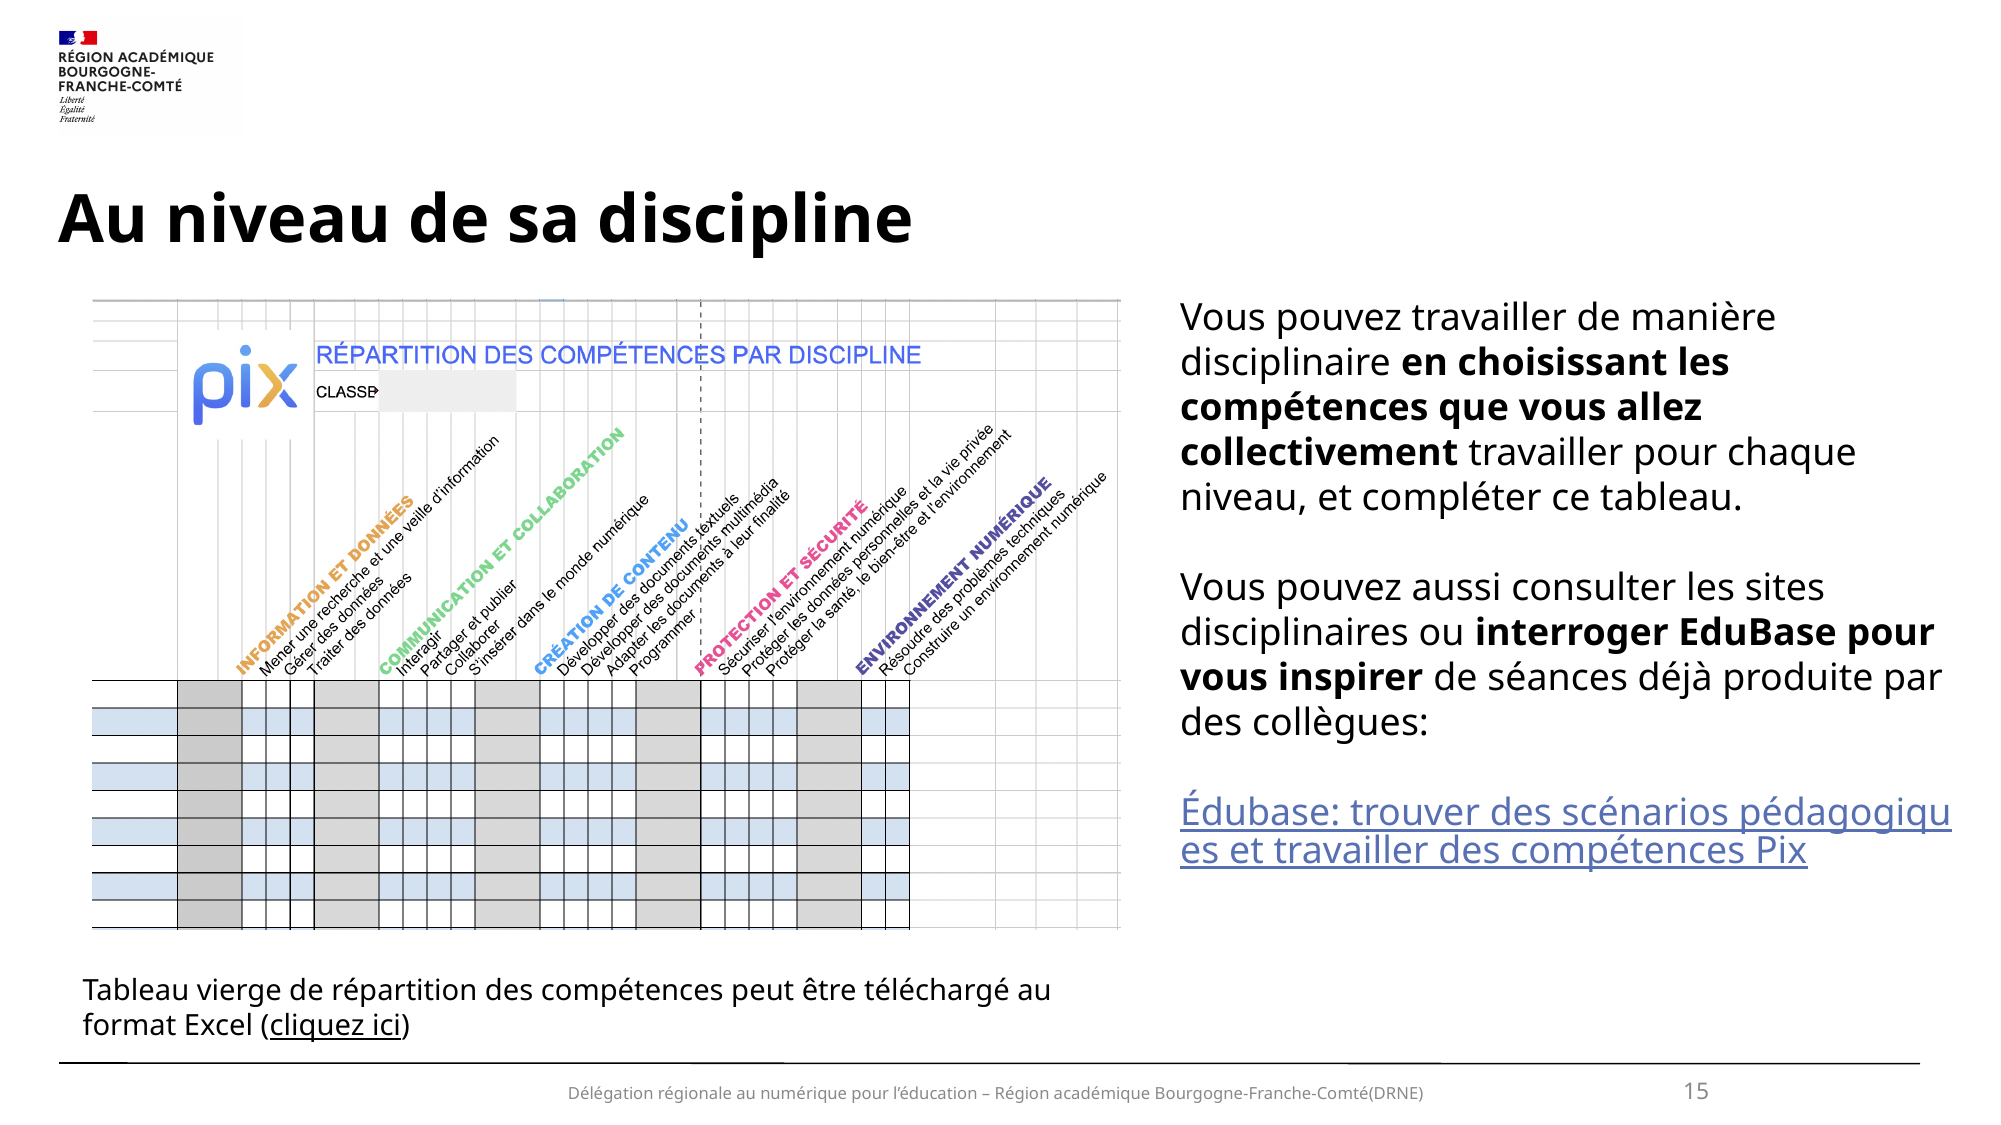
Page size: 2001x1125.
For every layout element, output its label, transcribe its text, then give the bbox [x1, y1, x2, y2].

text_box Tableau vierge de répartition des compétences peut être téléchargé au format Excel (cliquez ici) [68, 964, 1113, 1063]
text_box 15 [1683, 1062, 1919, 1122]
picture [92, 299, 1121, 930]
text_box Délégation régionale au numérique pour l’éducation – Région académique Bourgogne-Franche-Comté(DRNE) [546, 1063, 1432, 1122]
text_box Vous pouvez travailler de manière disciplinaire en choisissant les compétences que vous allez collectivement travailler pour chaque niveau, et compléter ce tableau. Vous pouvez aussi consulter les sites disciplinaires ou interroger EduBase pour vous inspirer de séances déjà produite par des collègues: Édubase: trouver des scénarios pédagogiques et travailler des compétences Pix [1165, 286, 1985, 1000]
title Au niveau de sa discipline [59, 147, 1919, 295]
